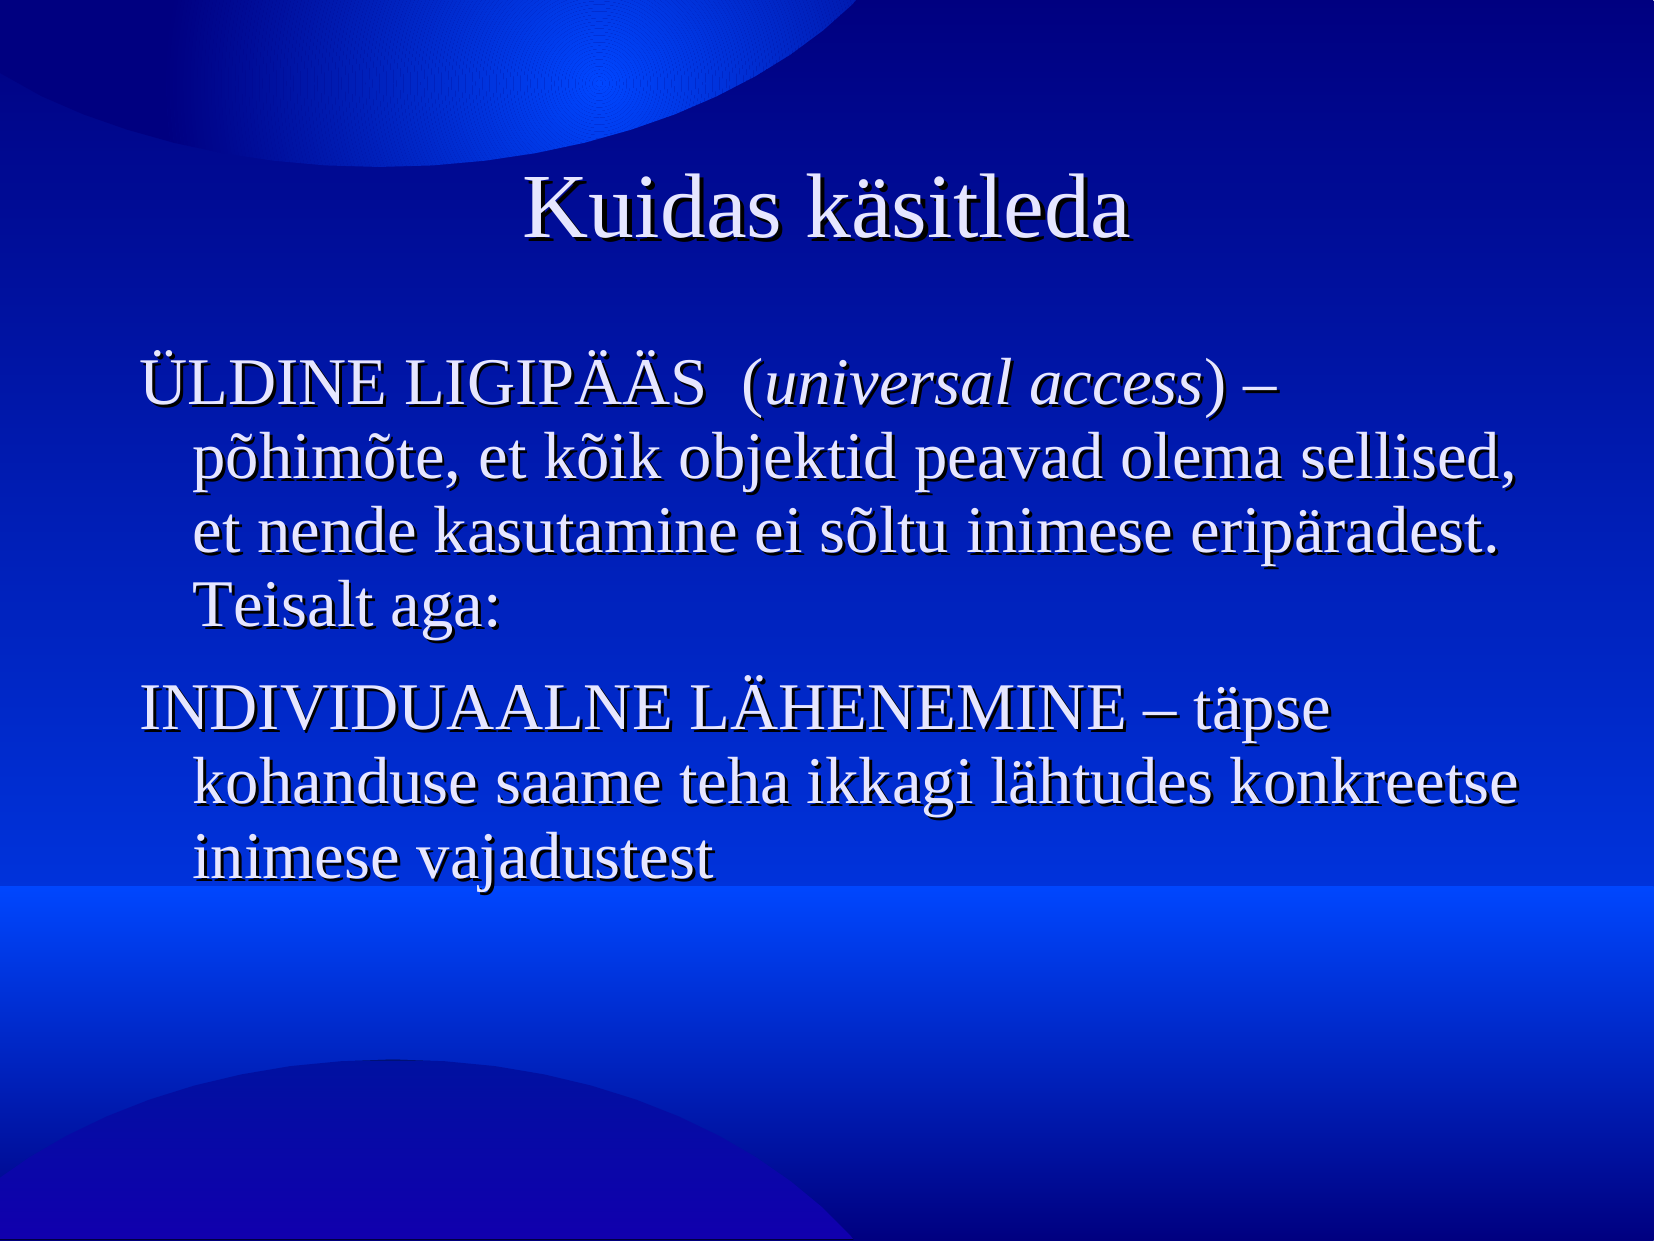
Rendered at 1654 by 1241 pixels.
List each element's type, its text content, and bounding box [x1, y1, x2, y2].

title Kuidas käsitleda [121, 102, 1534, 311]
list ÜLDINE LIGIPÄÄS (universal access) – põhimõte, et kõik objektid peavad olema sellised, et nende kasutamine ei sõltu inimese eripäradest. Teisalt aga: INDIVIDUAALNE LÄHENEMINE – täpse kohanduse saame teha ikkagi lähtudes konkreetse inimese vajadustest [121, 344, 1534, 1127]
